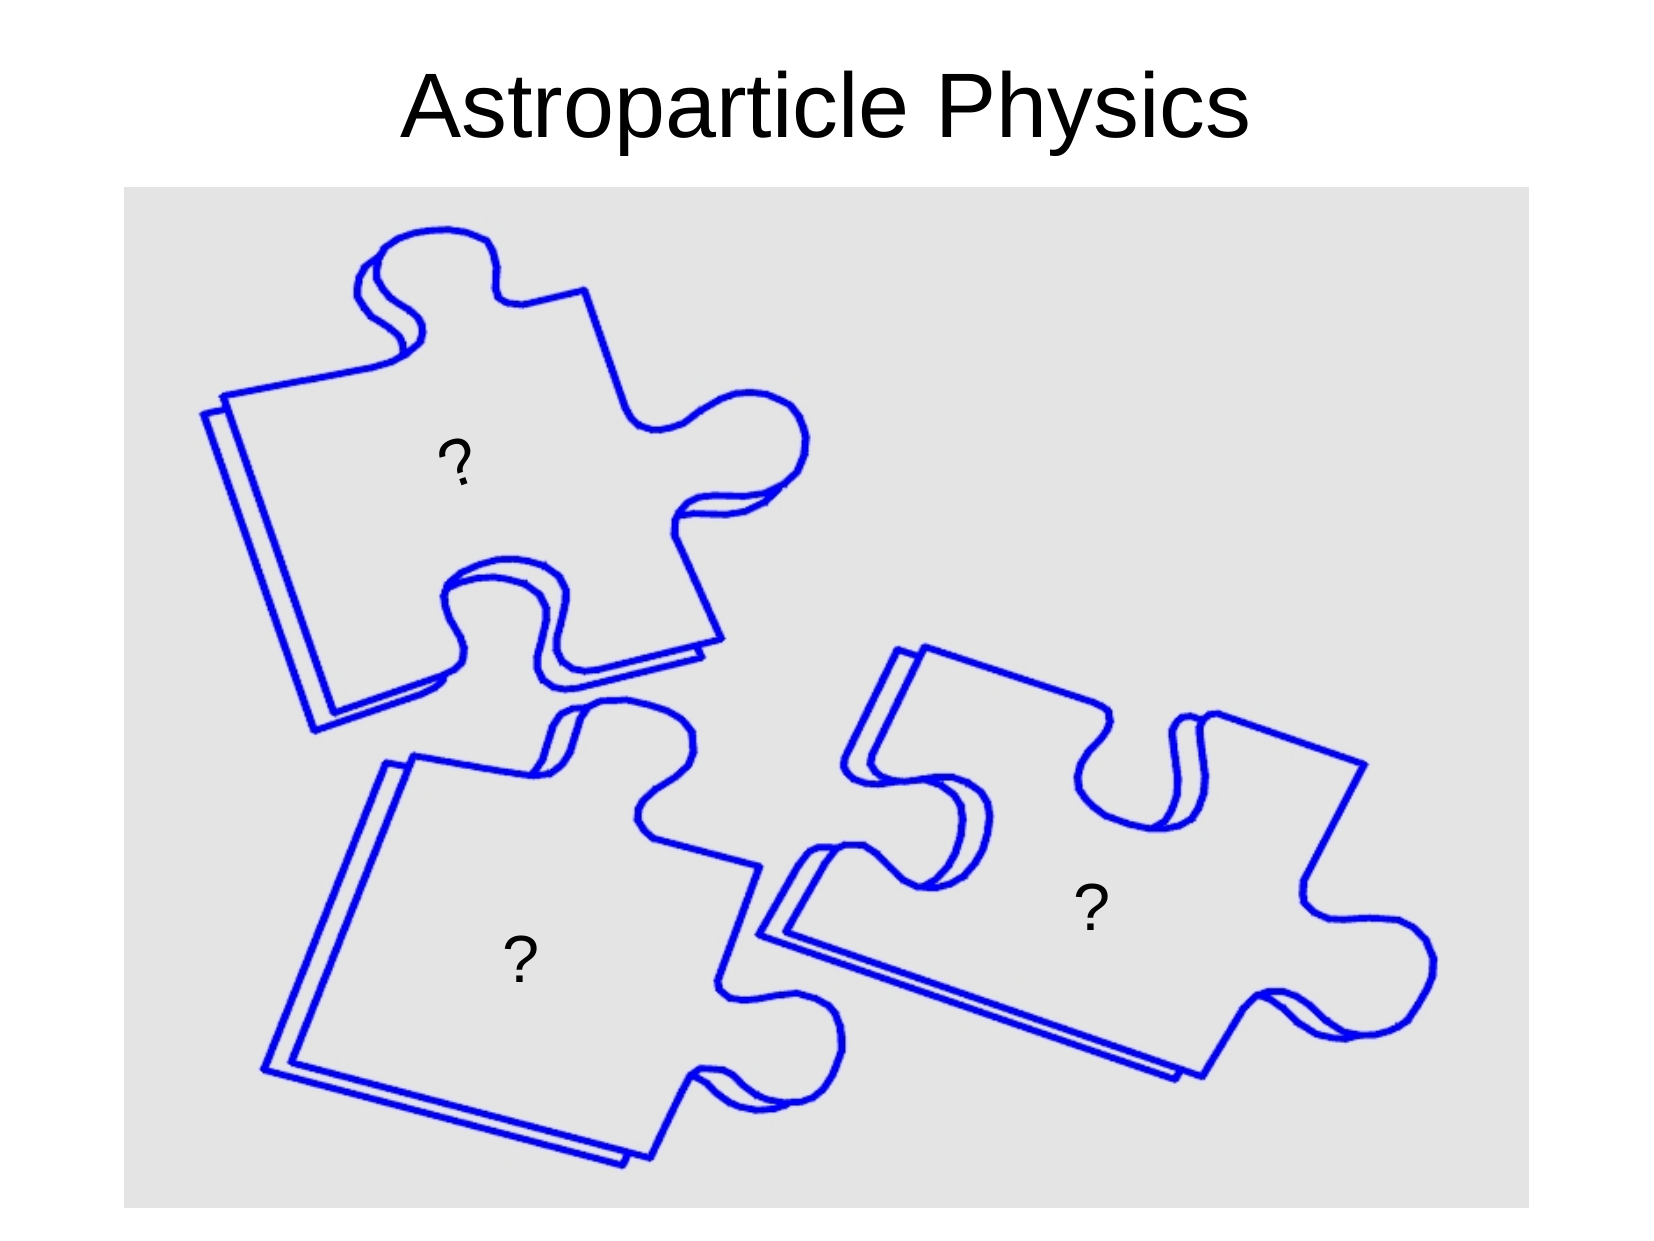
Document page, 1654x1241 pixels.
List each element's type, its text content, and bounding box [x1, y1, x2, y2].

title Astroparticle Physics [82, 9, 1571, 202]
text_box ? [412, 409, 506, 516]
text_box ? [487, 914, 555, 1005]
text_box ? [1058, 862, 1126, 953]
picture [124, 187, 1529, 1208]
